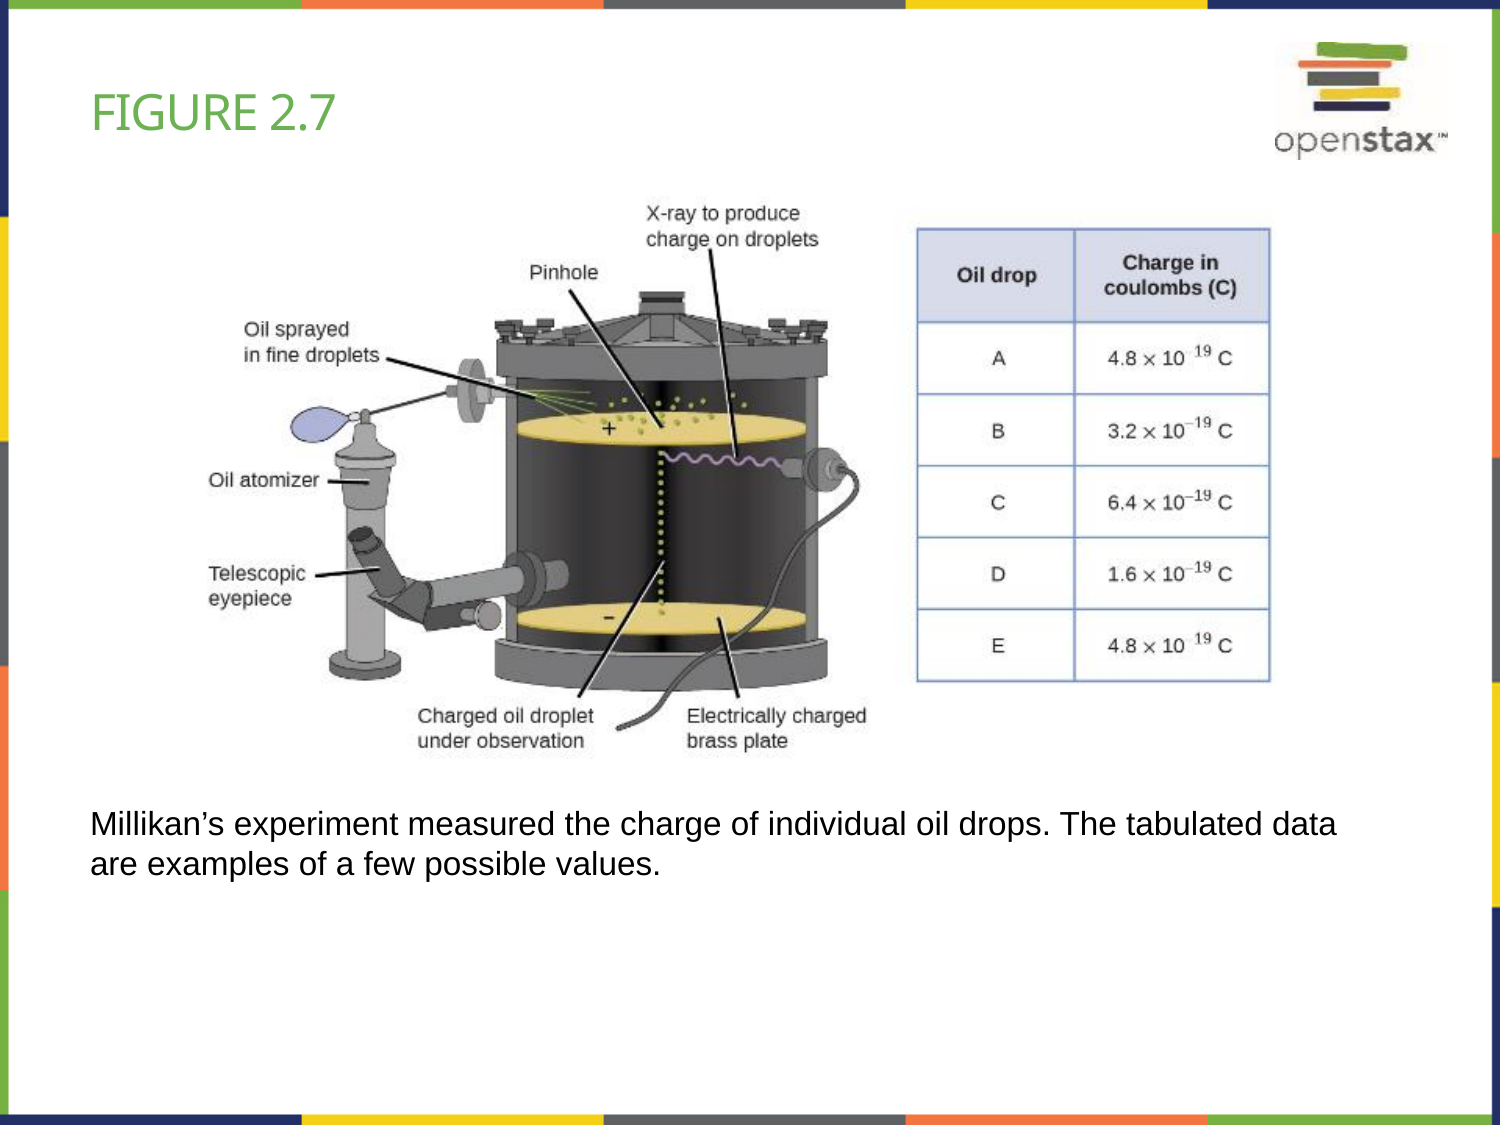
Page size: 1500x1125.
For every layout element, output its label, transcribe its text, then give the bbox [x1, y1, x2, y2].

picture [0, 0, 1500, 1125]
list Millikan’s experiment measured the charge of individual oil drops. The tabulated data are examples of a few possible values. [75, 794, 1398, 986]
title Figure 2.7 [75, 39, 1398, 148]
